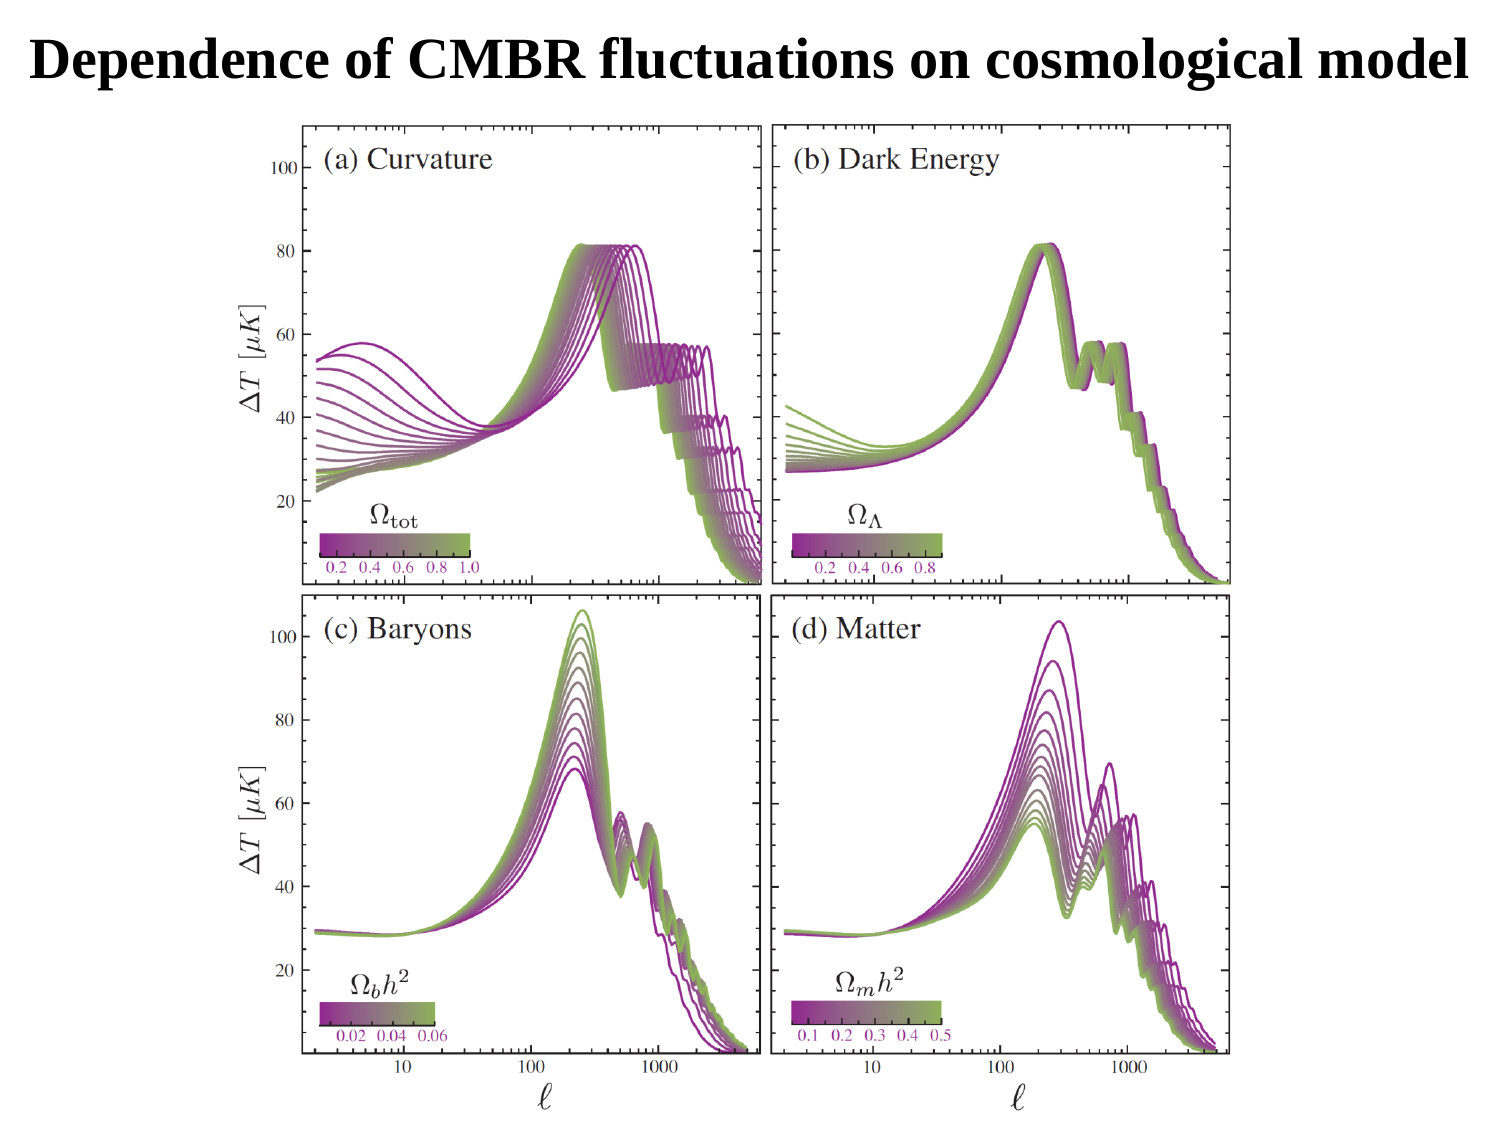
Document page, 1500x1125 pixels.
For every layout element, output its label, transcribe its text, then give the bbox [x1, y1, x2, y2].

title Dependence of CMBR fluctuations on cosmological model [0, 15, 1500, 96]
picture [228, 118, 1236, 1116]
